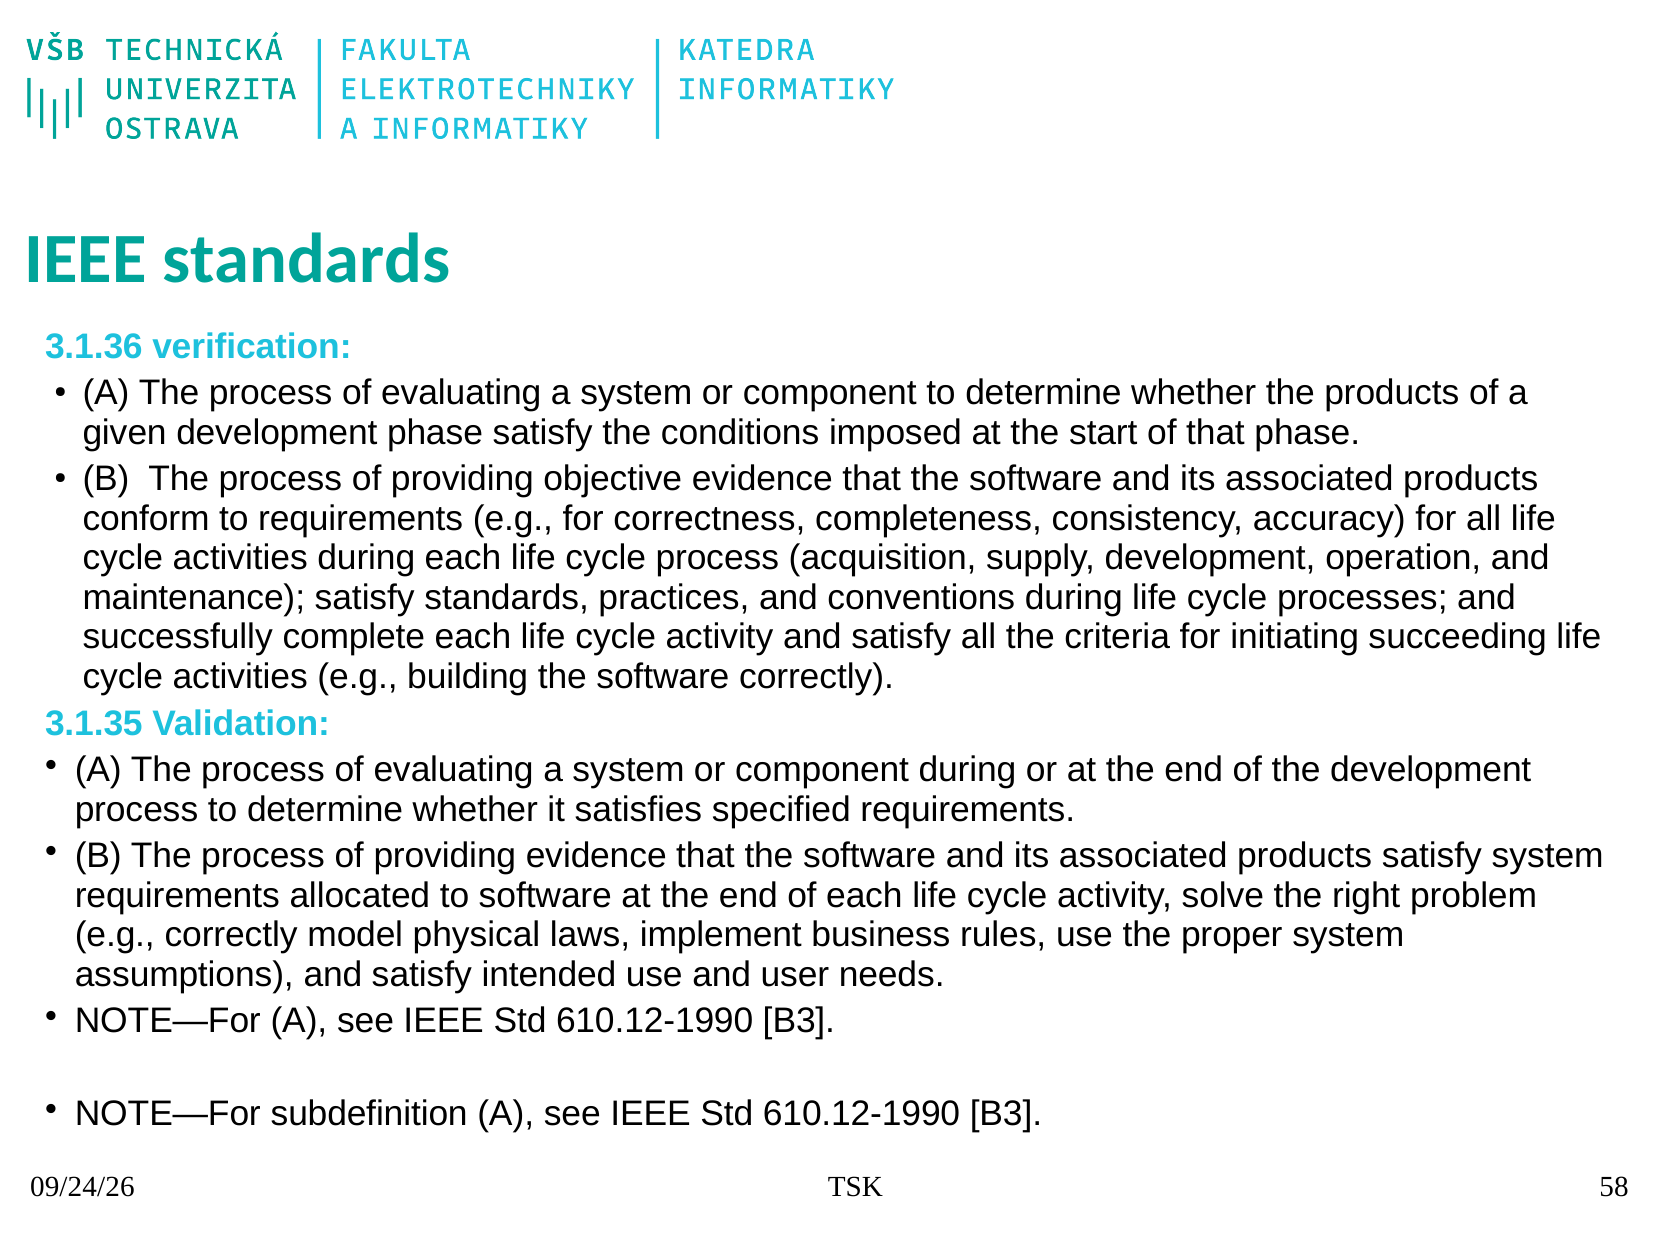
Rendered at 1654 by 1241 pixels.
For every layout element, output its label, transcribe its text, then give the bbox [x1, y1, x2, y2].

list 3.1.36 verification: (A) The process of evaluating a system or component to determine whether the products of a given development phase satisfy the conditions imposed at the start of that phase. (B) The process of providing objective evidence that the software and its associated products conform to requirements (e.g., for correctness, completeness, consistency, accuracy) for all life cycle activities during each life cycle process (acquisition, supply, development, operation, and maintenance); satisfy standards, practices, and conventions during life cycle processes; and successfully complete each life cycle activity and satisfy all the criteria for initiating succeeding life cycle activities (e.g., building the software correctly). 3.1.35 Validation: (A) The process of evaluating a system or component during or at the end of the development process to determine whether it satisfies specified requirements. (B) The process of providing evidence that the software and its associated products satisfy system requirements allocated to software at the end of each life cycle activity, solve the right problem (e.g., correctly model physical laws, implement business rules, use the proper system assumptions), and satisfy intended use and user needs. NOTE—For (A), see IEEE Std 610.12-1990 [B3]. NOTE—For subdefinition (A), see IEEE Std 610.12-1990 [B3]. [30, 318, 1629, 1146]
picture [26, 31, 894, 139]
title IEEE standards [24, 169, 1629, 300]
